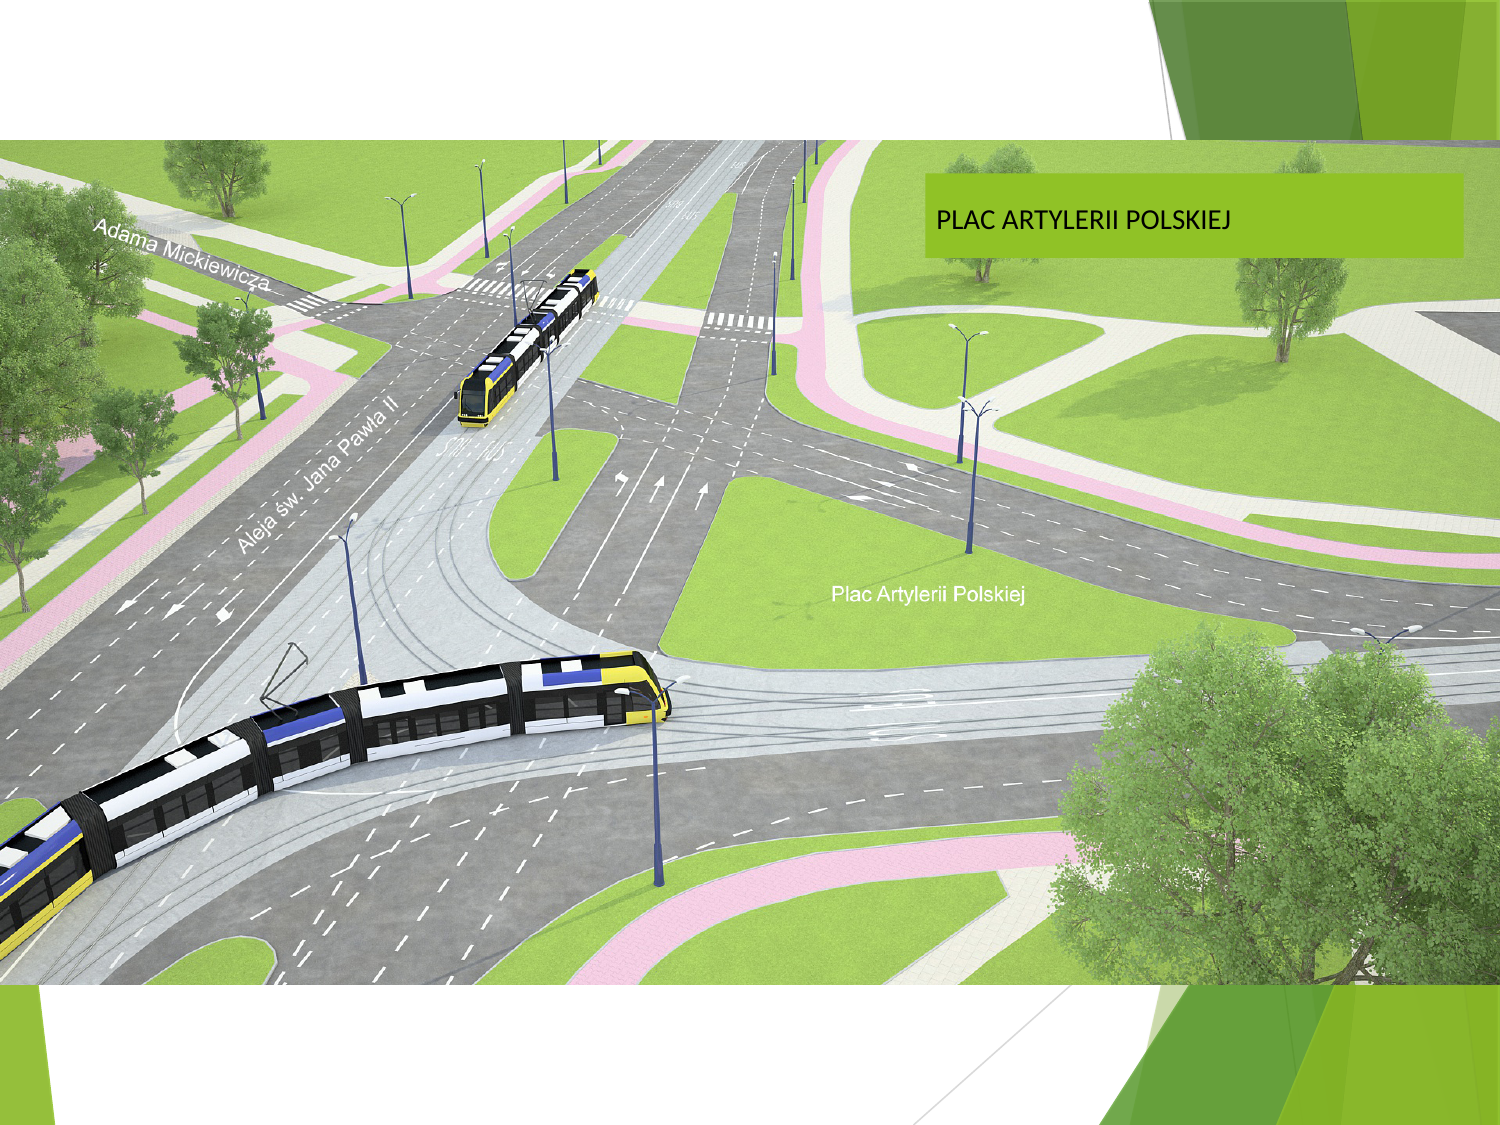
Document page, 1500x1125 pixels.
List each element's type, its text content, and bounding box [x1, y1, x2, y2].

picture [0, 140, 1500, 985]
text_box PLAC ARTYLERII POLSKIEJ [925, 173, 1464, 258]
